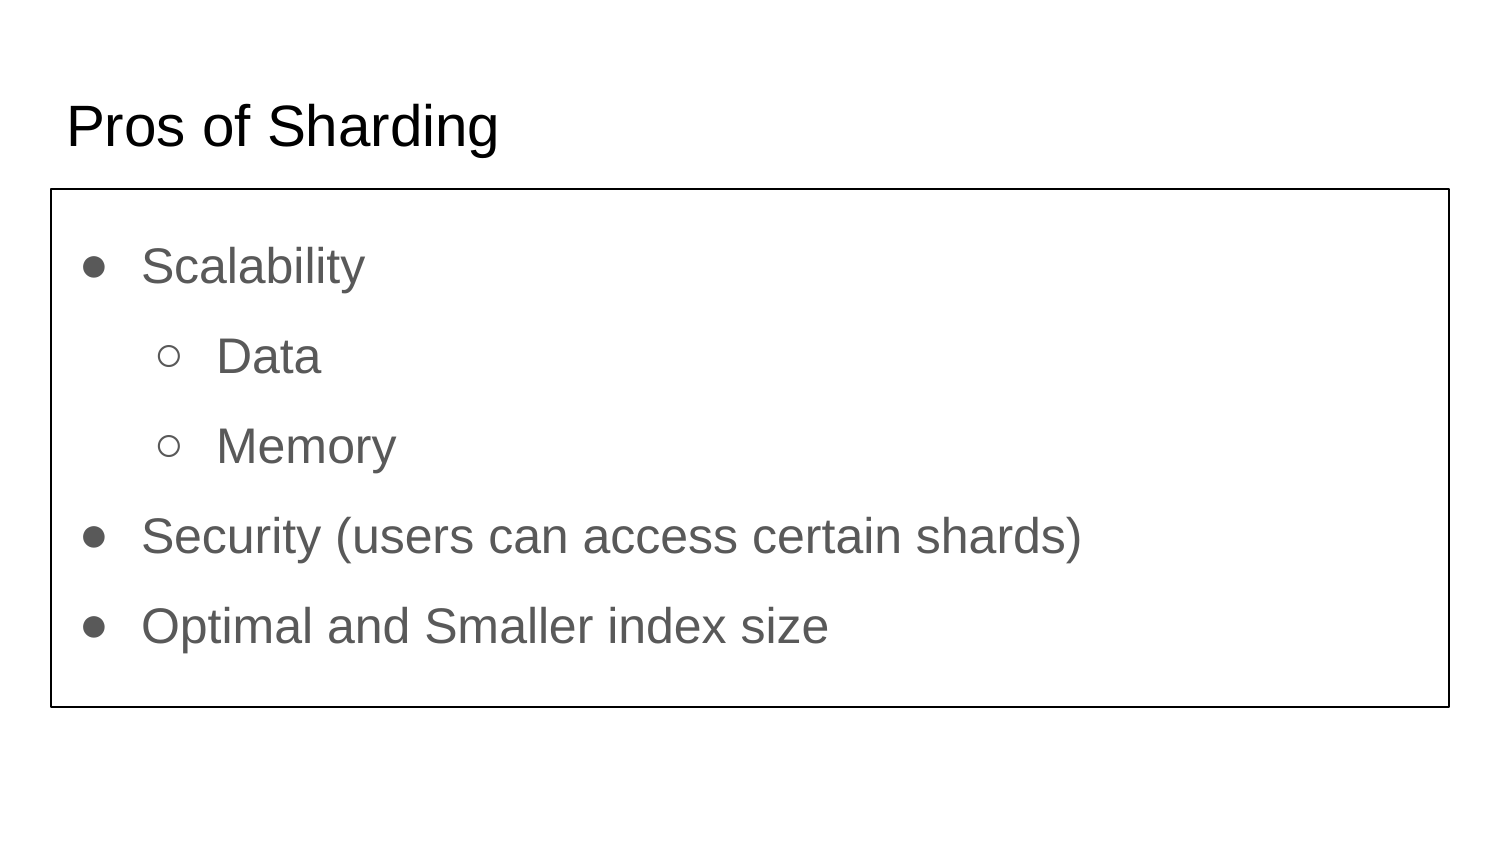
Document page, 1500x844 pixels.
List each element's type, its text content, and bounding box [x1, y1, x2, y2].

list Scalability Data Memory Security (users can access certain shards) Optimal and Smaller index size [51, 189, 1449, 708]
title Pros of Sharding [51, 72, 1449, 167]
